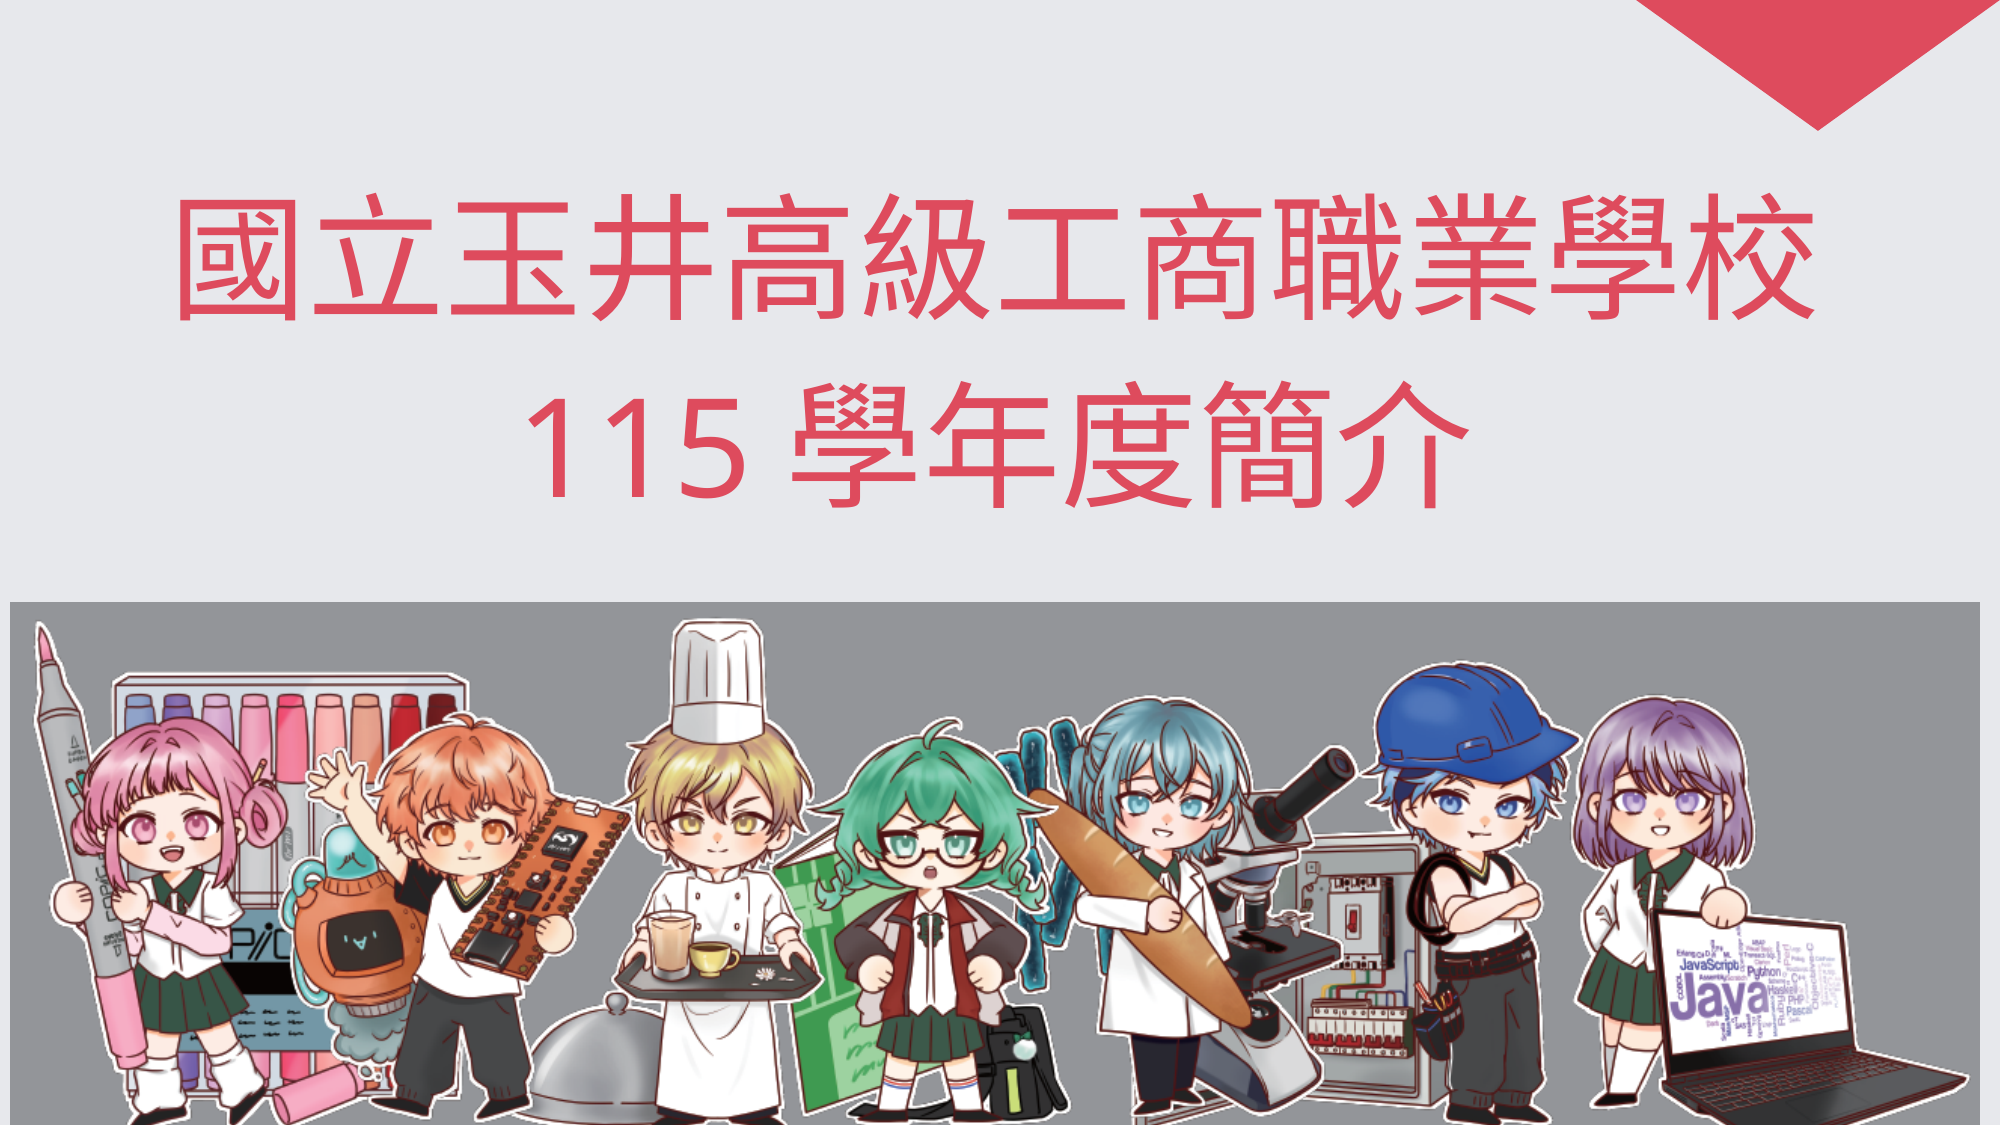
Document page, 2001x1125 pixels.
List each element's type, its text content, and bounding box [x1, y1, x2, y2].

text_box 國立玉井高級工商職業學校 115學年度簡介 [146, 142, 1844, 533]
text_box [1636, 0, 2000, 131]
picture [10, 602, 1980, 1125]
